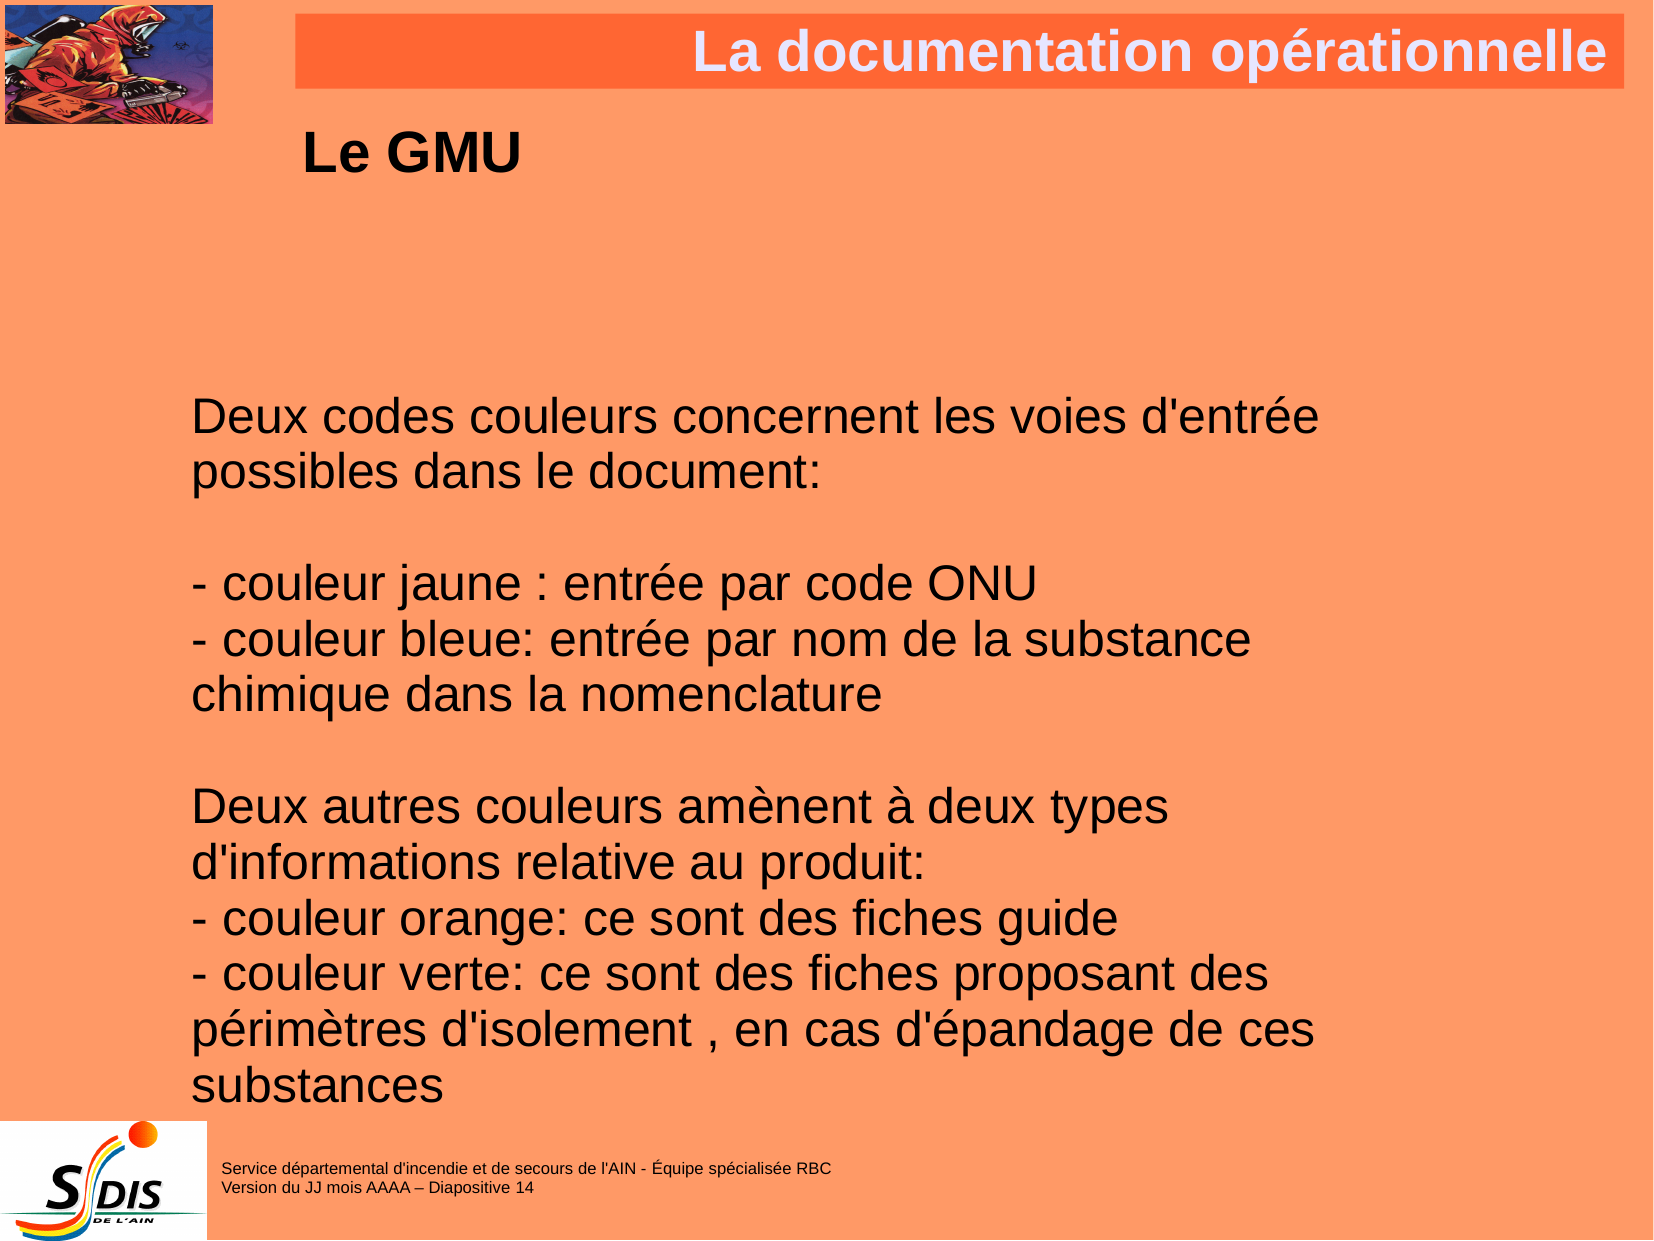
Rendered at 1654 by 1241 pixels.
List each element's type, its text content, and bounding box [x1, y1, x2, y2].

picture [0, 1121, 207, 1241]
text_box La documentation opérationnelle [295, 13, 1625, 89]
text_box Deux codes couleurs concernent les voies d'entrée possibles dans le document: - couleur jaune : entrée par code ONU - couleur bleue: entrée par nom de la substance chimique dans la nomenclature Deux autres couleurs amènent à deux types d'informations relative au produit: - couleur orange: ce sont des fiches guide - couleur verte: ce sont des fiches proposant des périmètres d'isolement , en cas d'épandage de ces substances [177, 324, 1447, 1121]
picture [5, 5, 213, 124]
text_box Le GMU [287, 112, 538, 193]
